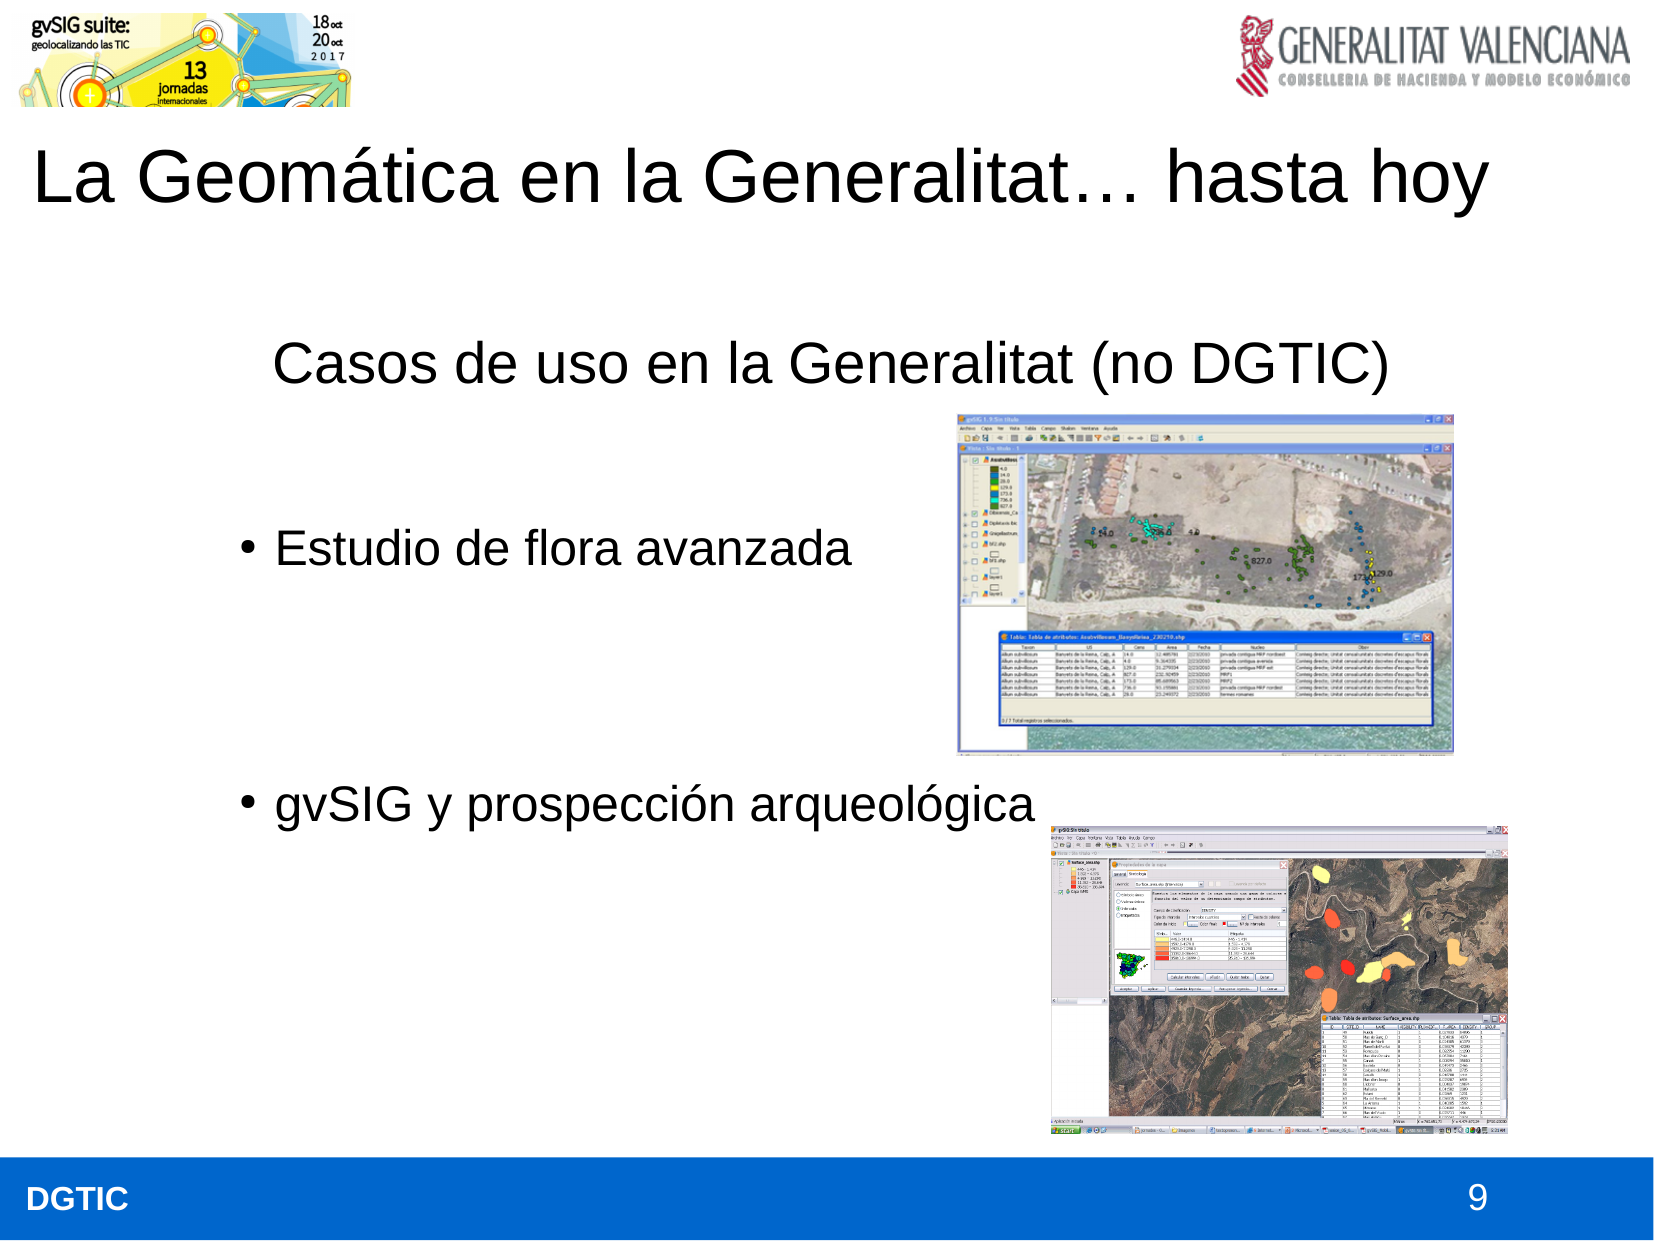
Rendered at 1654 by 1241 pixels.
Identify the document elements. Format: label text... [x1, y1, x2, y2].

picture [956, 413, 1454, 756]
picture [11, 13, 355, 107]
picture [1236, 11, 1630, 100]
text_box Casos de uso en la Generalitat (no DGTIC) Estudio de flora avanzada gvSIG y prospección arqueológica [82, 75, 1583, 937]
picture [1051, 826, 1508, 1134]
title La Geomática en la Generalitat… hasta hoy [23, 50, 1501, 303]
